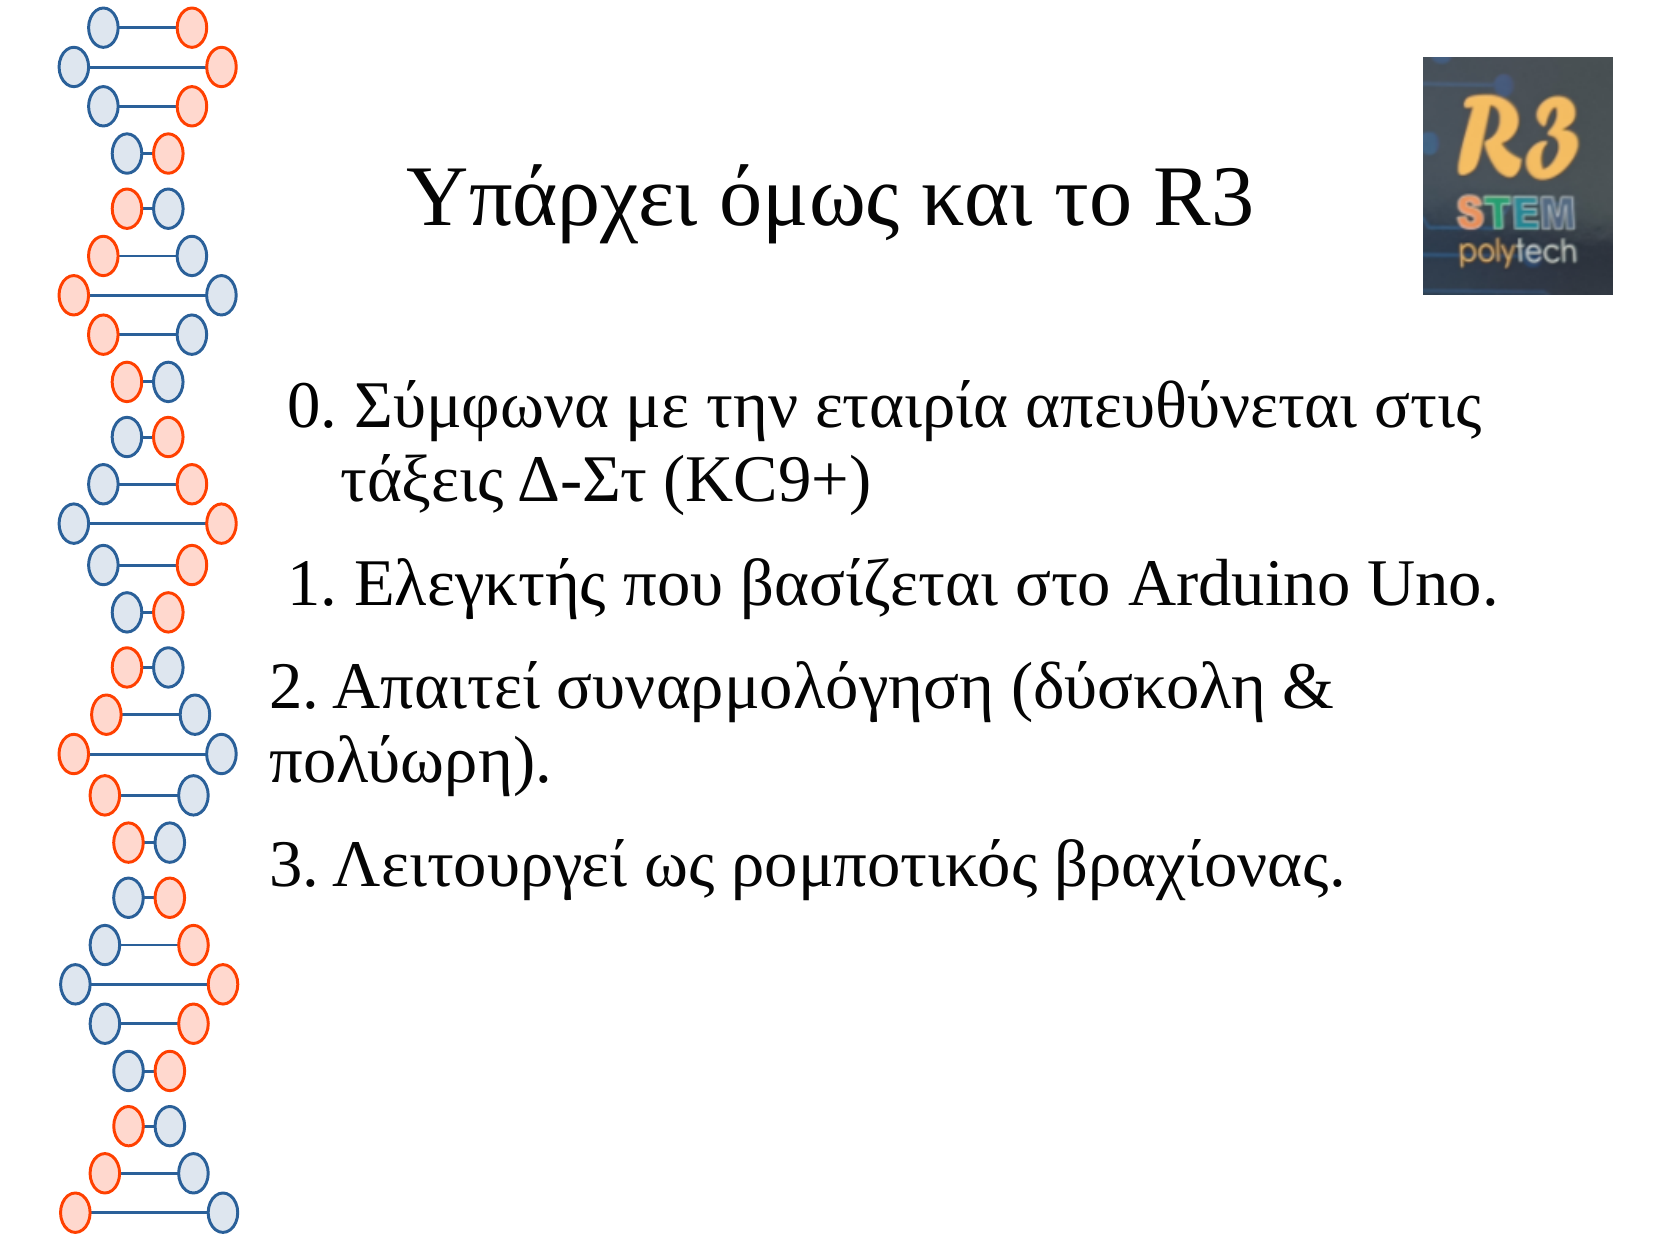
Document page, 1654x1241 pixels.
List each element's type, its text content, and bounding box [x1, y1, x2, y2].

picture [1423, 57, 1613, 295]
title Υπάρχει όμως και το R3 [86, 92, 1576, 301]
list 0. Σύμφωνα με την εταιρία απευθύνεται στις τάξεις Δ-Στ (KC9+) 1. Ελεγκτής που βασίζεται στο Arduino Uno. 2. Απαιτεί συναρμολόγηση (δύσκολη & πολύωρη). 3. Λειτουργεί ως ρομποτικός βραχίονας. [198, 368, 1565, 1088]
